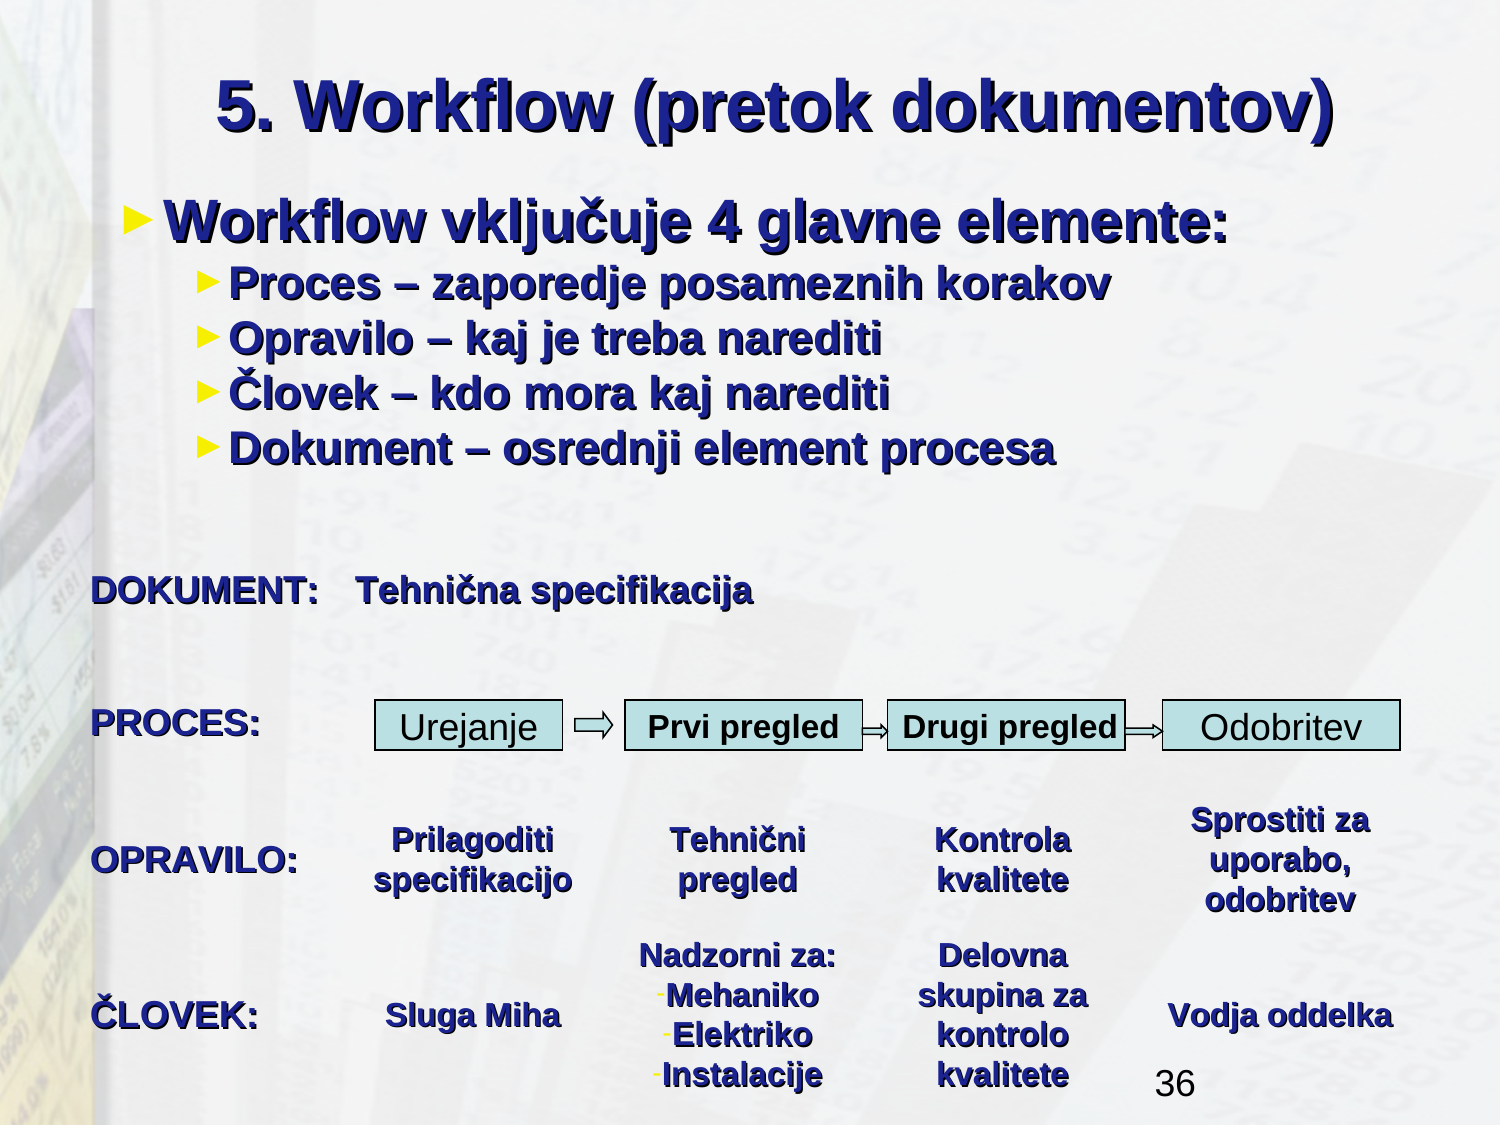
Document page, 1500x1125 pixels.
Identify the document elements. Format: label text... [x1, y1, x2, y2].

text_box [574, 712, 613, 738]
table_header Tehnična specifikacija [340, 525, 1425, 651]
table_cell Sprostiti za uporabo, odobritev [1135, 790, 1425, 925]
text_box Urejanje [374, 699, 563, 751]
table_cell PROCES: [75, 651, 340, 790]
picture [0, 0, 1500, 1125]
table_cell Prilagoditi specifikacijo [340, 790, 605, 925]
text_box Prvi pregled [624, 699, 863, 751]
text_box Odobritev [1162, 699, 1401, 751]
text_box [862, 724, 888, 738]
table_cell Kontrola kvalitete [870, 790, 1135, 925]
table_cell OPRAVILO: [75, 790, 340, 925]
text_box [1124, 724, 1163, 738]
text_box Drugi pregled [887, 699, 1126, 751]
table_cell Delovna skupina za kontrolo kvalitete [870, 925, 1135, 1100]
table_cell Nadzorni za: Mehaniko Elektriko Instalacije [605, 925, 870, 1100]
title 5. Workflow (pretok dokumentov) [100, 7, 1451, 195]
table_cell Vodja oddelka [1135, 925, 1425, 1100]
table_header DOKUMENT: [75, 525, 340, 651]
list Workflow vključuje 4 glavne elemente: Proces – zaporedje posameznih korakov Opravilo – kaj je treba narediti Človek – kdo mora kaj narediti Dokument – osrednji element procesa [99, 174, 1447, 536]
table_cell Sluga Miha [340, 925, 605, 1100]
table_cell ČLOVEK: [75, 925, 340, 1100]
table_cell Tehnični pregled [605, 790, 870, 925]
table_cell [340, 651, 1425, 790]
